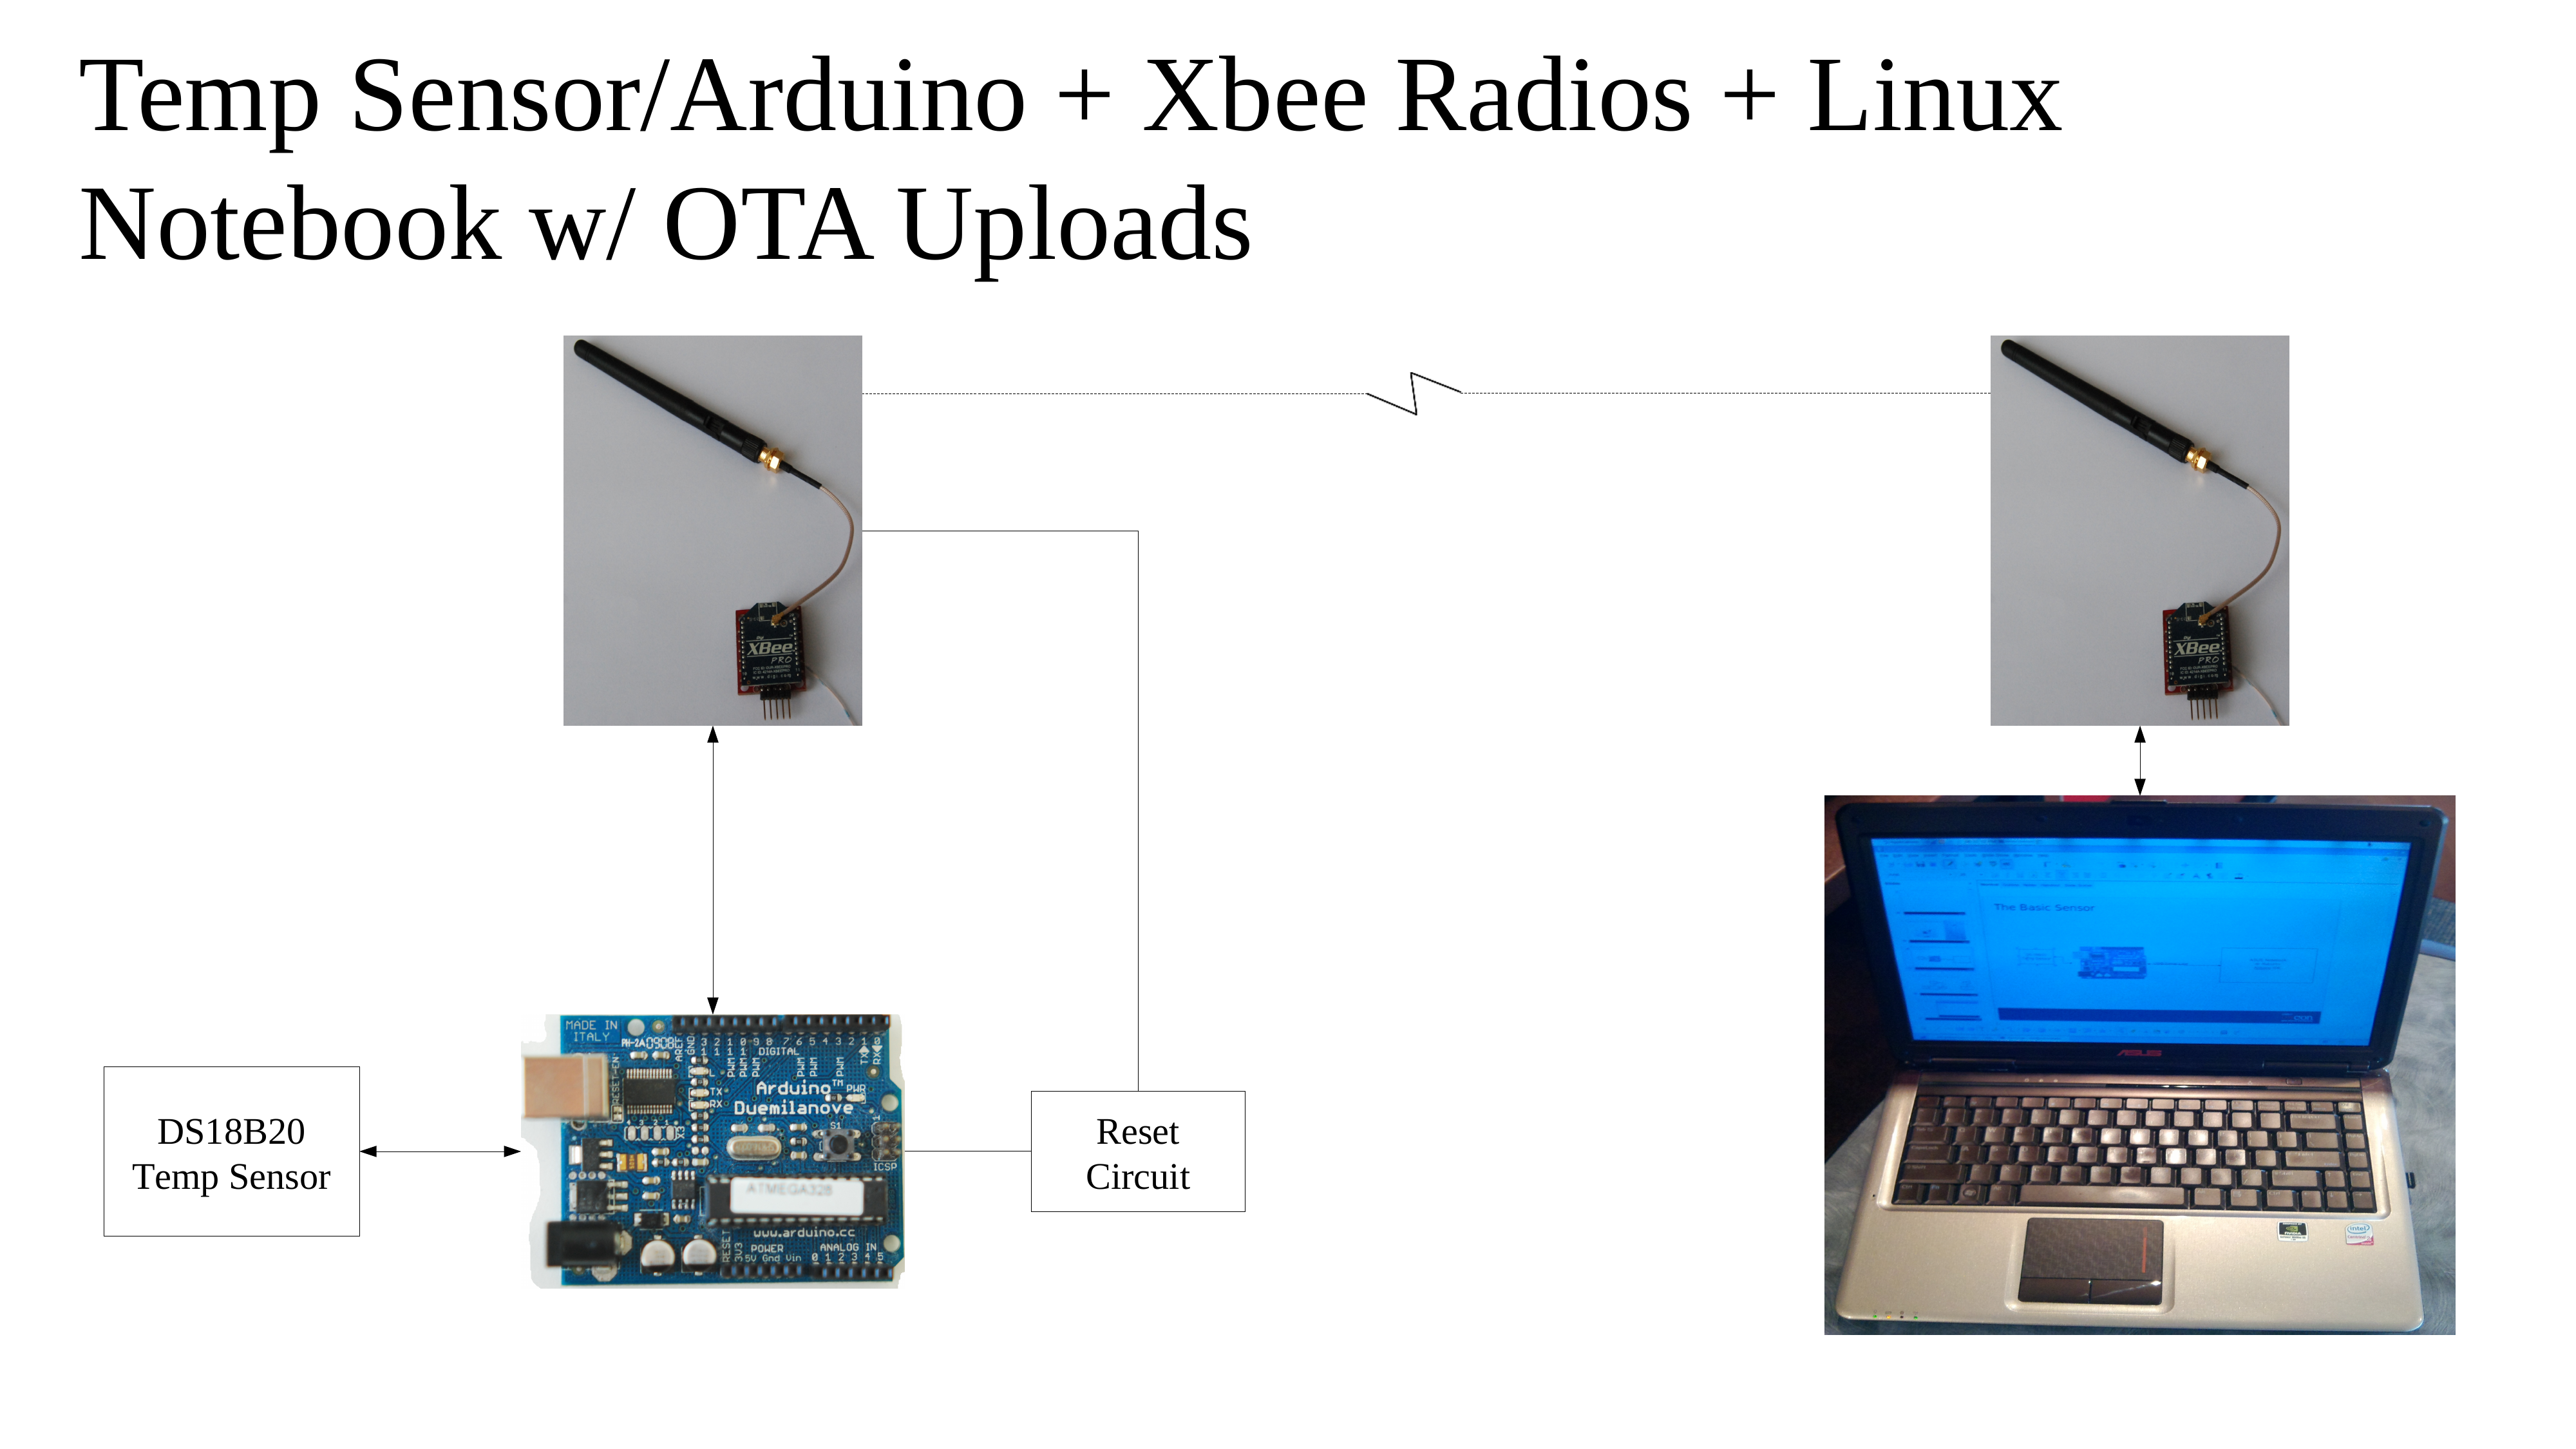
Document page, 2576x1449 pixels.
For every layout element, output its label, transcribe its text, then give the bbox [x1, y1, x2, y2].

picture [1824, 795, 2456, 1335]
picture [1991, 336, 2289, 726]
picture [521, 1014, 905, 1289]
title Temp Sensor/Arduino + Xbee Radios + Linux Notebook w/ OTA Uploads [73, 17, 2418, 286]
picture [564, 336, 862, 726]
text_box Reset Circuit [1031, 1091, 1245, 1212]
text_box DS18B20 Temp Sensor [104, 1066, 360, 1236]
picture [1367, 372, 1461, 415]
